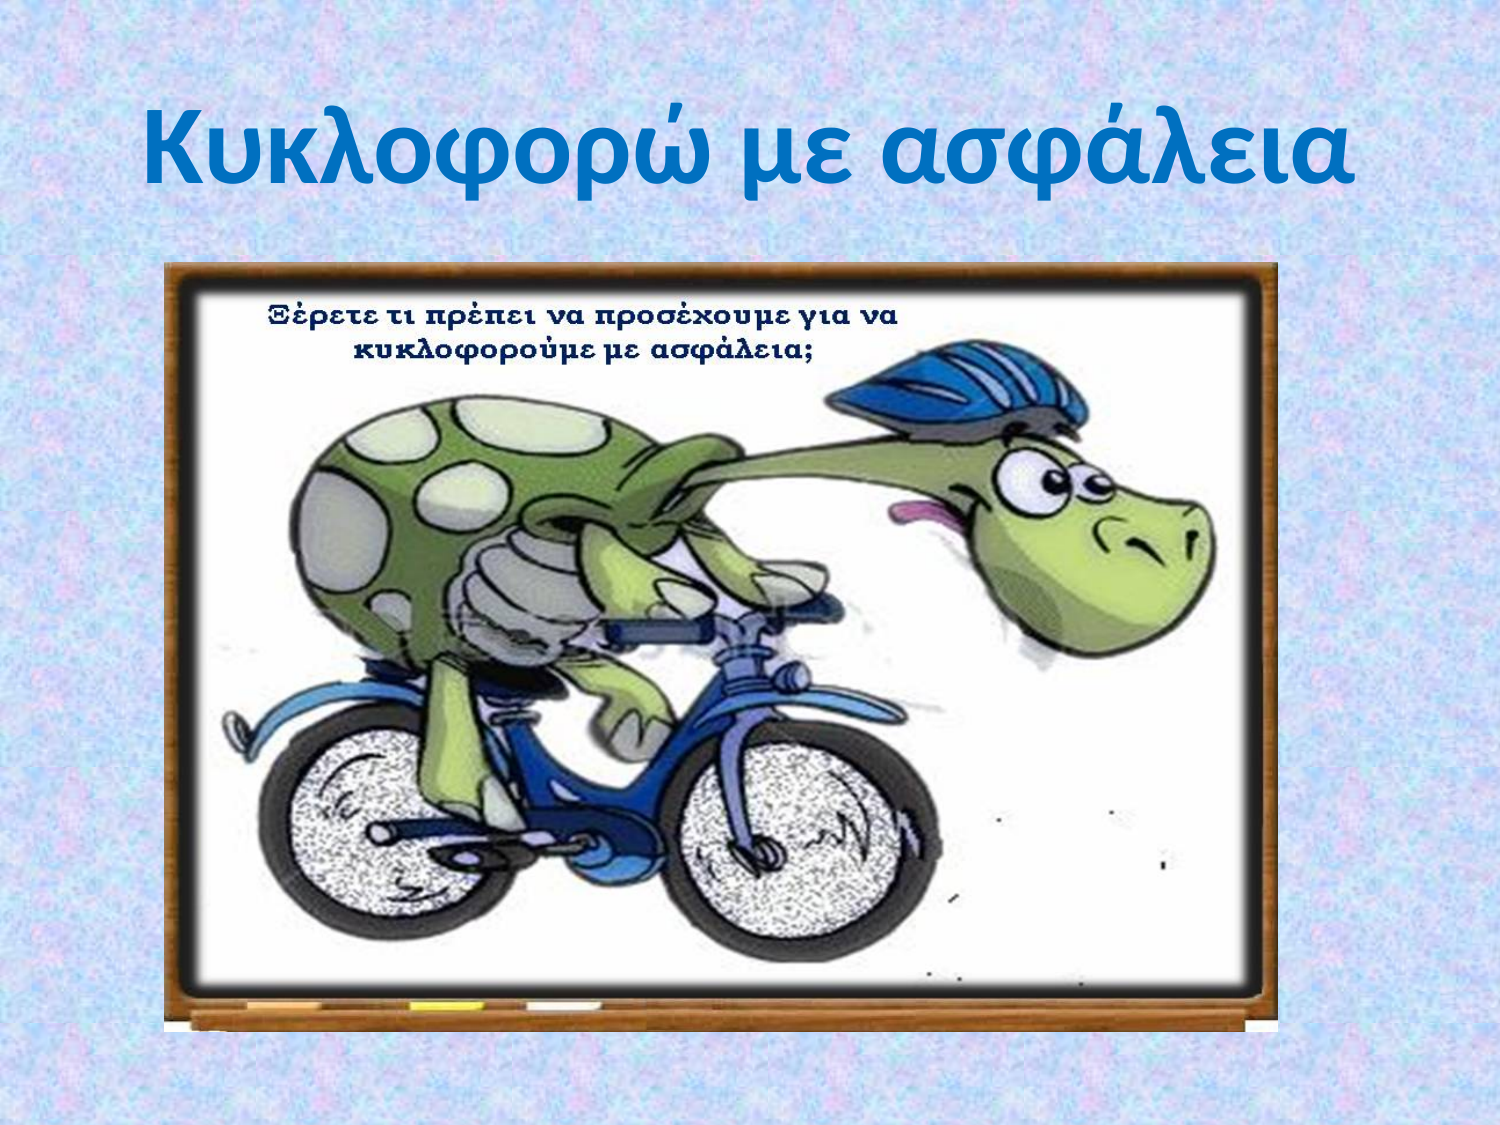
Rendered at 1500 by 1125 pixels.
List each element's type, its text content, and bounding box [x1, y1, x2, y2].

picture [0, 0, 1500, 1125]
title Κυκλοφορώ με ασφάλεια [75, 45, 1425, 233]
